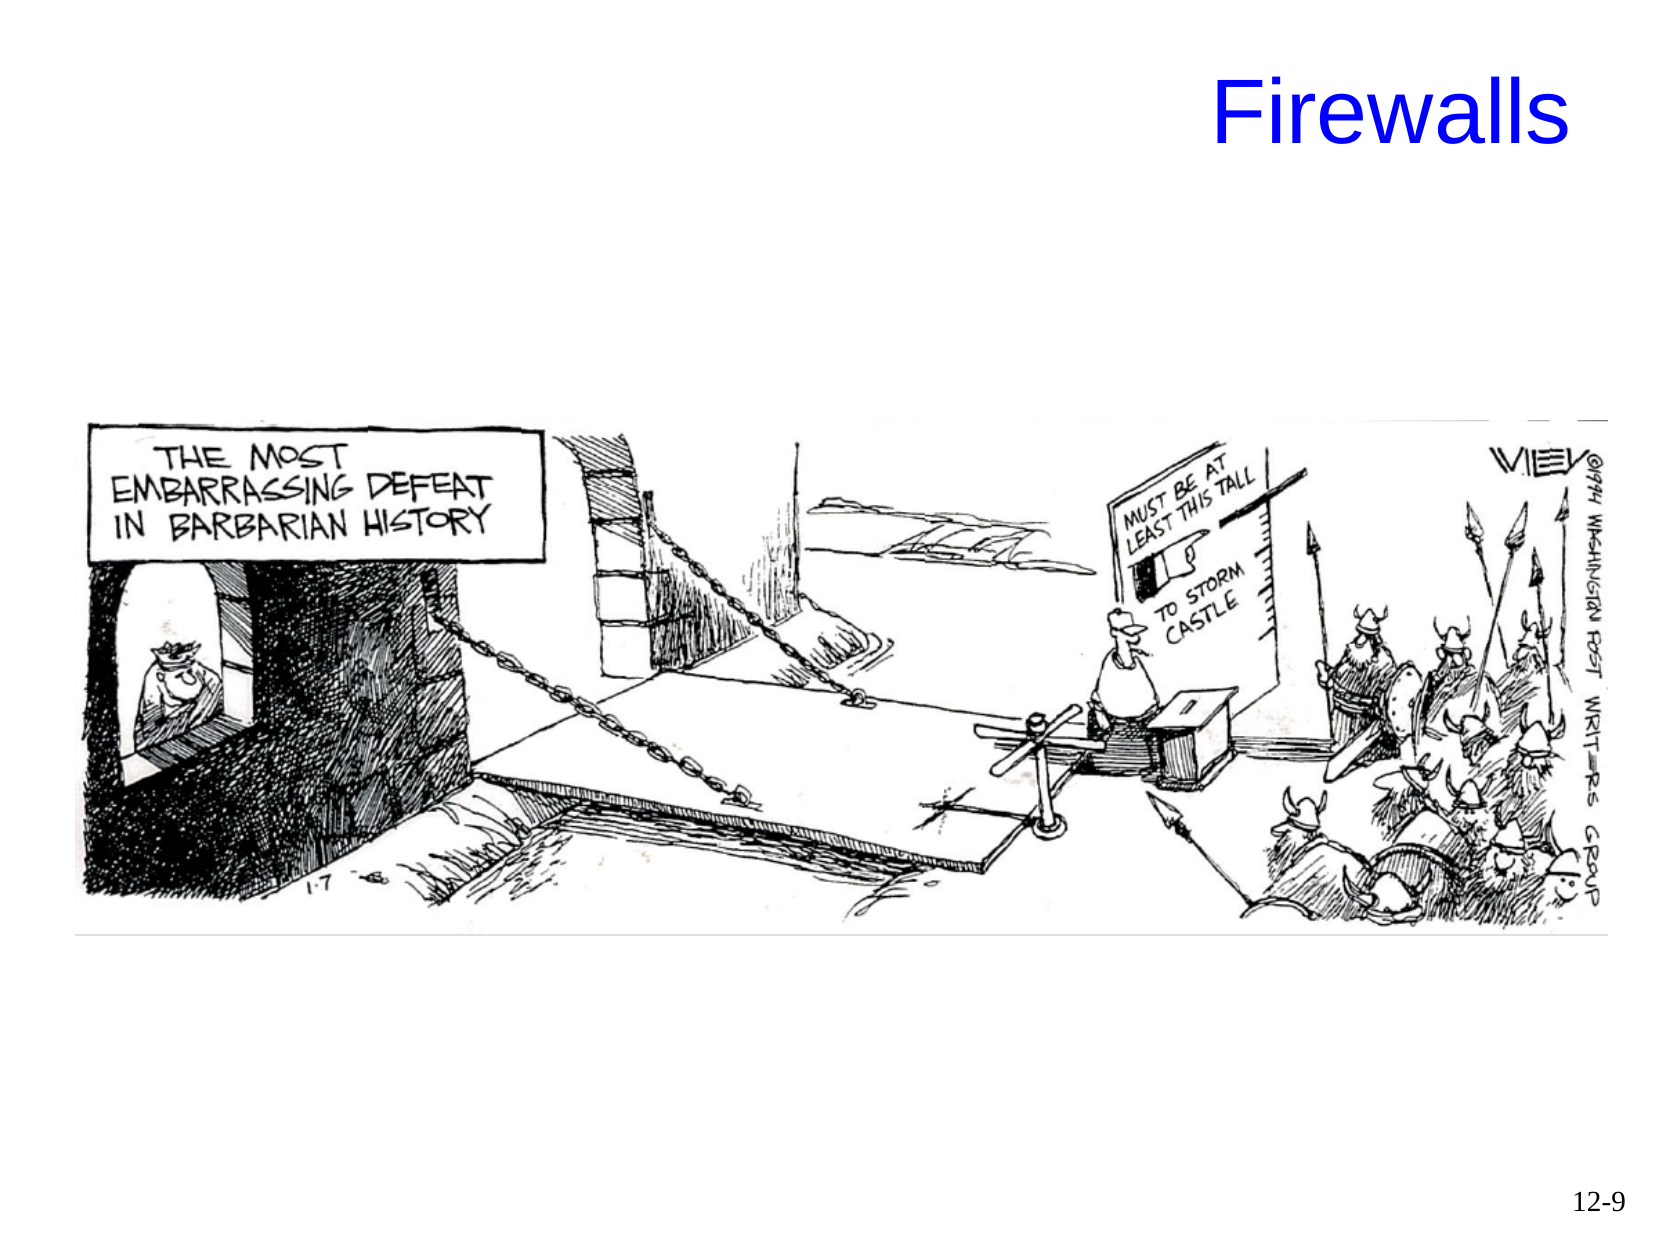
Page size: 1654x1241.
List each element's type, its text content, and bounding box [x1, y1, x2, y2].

title Firewalls [84, 11, 1573, 219]
picture [75, 420, 1608, 938]
